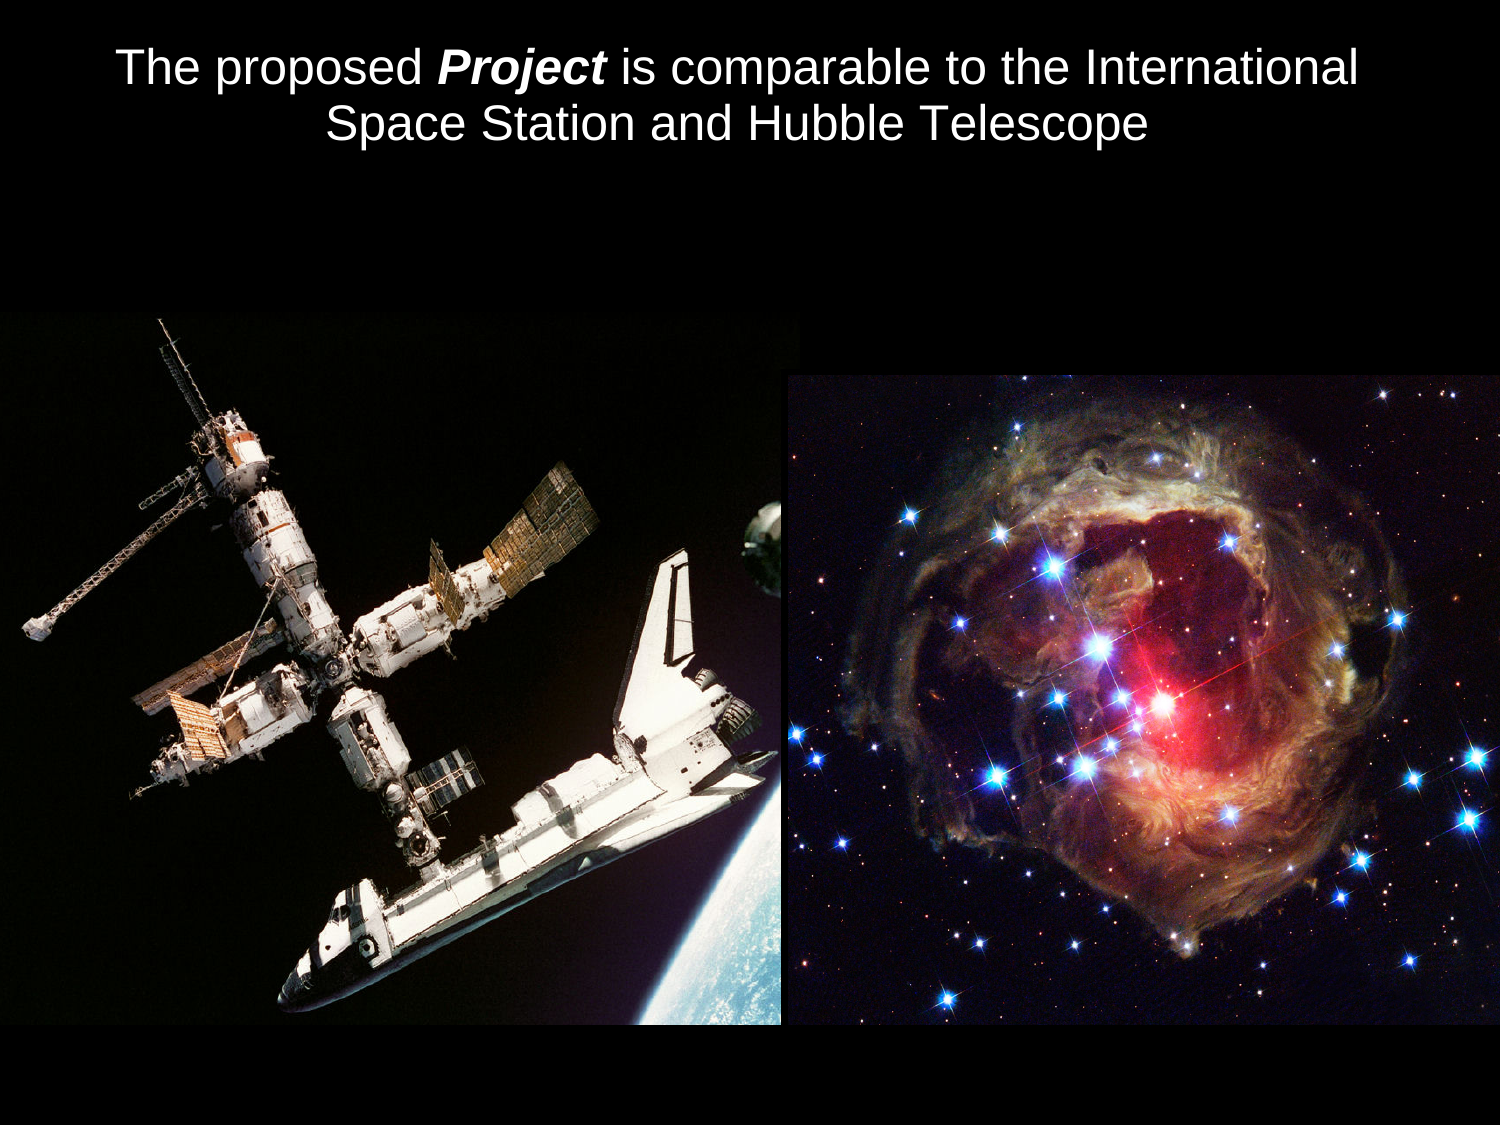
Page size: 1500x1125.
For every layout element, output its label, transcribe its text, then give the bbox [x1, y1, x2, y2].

picture [787, 375, 1500, 1026]
text_box The proposed Project is comparable to the International Space Station and Hubble Telescope [37, 31, 1438, 159]
picture [0, 311, 801, 1026]
